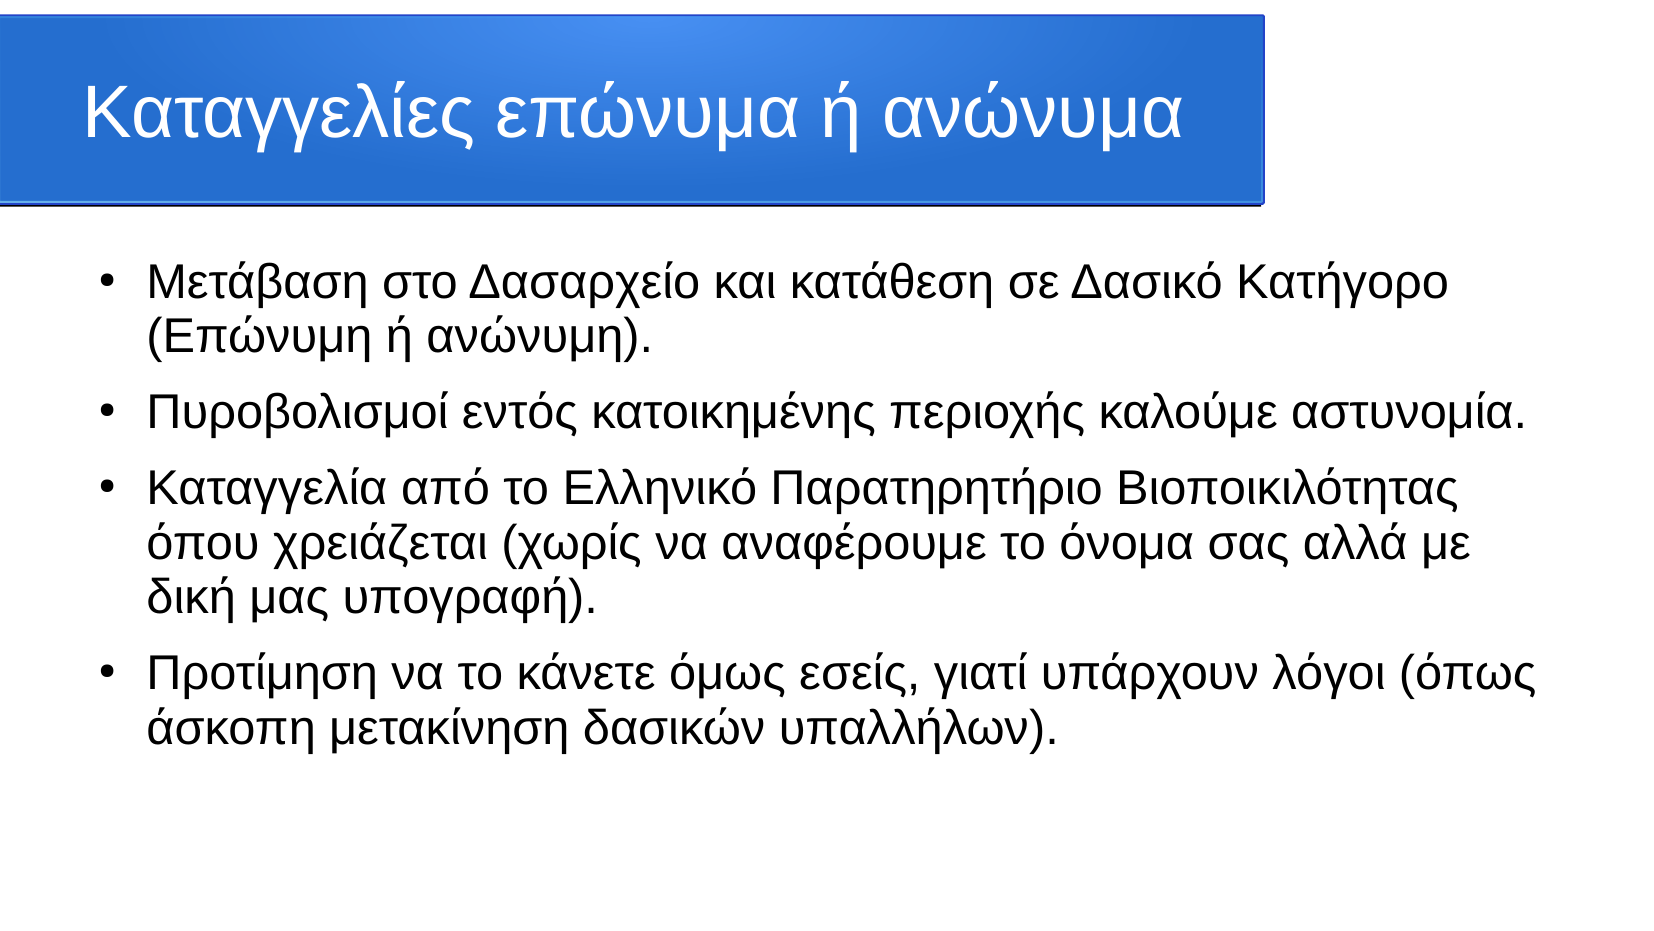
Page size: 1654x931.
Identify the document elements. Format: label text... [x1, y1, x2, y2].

title Καταγγελίες επώνυμα ή ανώνυμα [82, 35, 1235, 189]
list Μετάβαση στο Δασαρχείο και κατάθεση σε Δασικό Κατήγορο (Επώνυμη ή ανώνυμη). Πυροβολισμοί εντός κατοικημένης περιοχής καλούμε αστυνομία. Καταγγελία από το Ελληνικό Παρατηρητήριο Βιοποικιλότητας όπου χρειάζεται (χωρίς να αναφέρουμε το όνομα σας αλλά με δική μας υπογραφή). Προτίμηση να το κάνετε όμως εσείς, γιατί υπάρχουν λόγοι (όπως άσκοπη μετακίνηση δασικών υπαλλήλων). [82, 253, 1571, 794]
